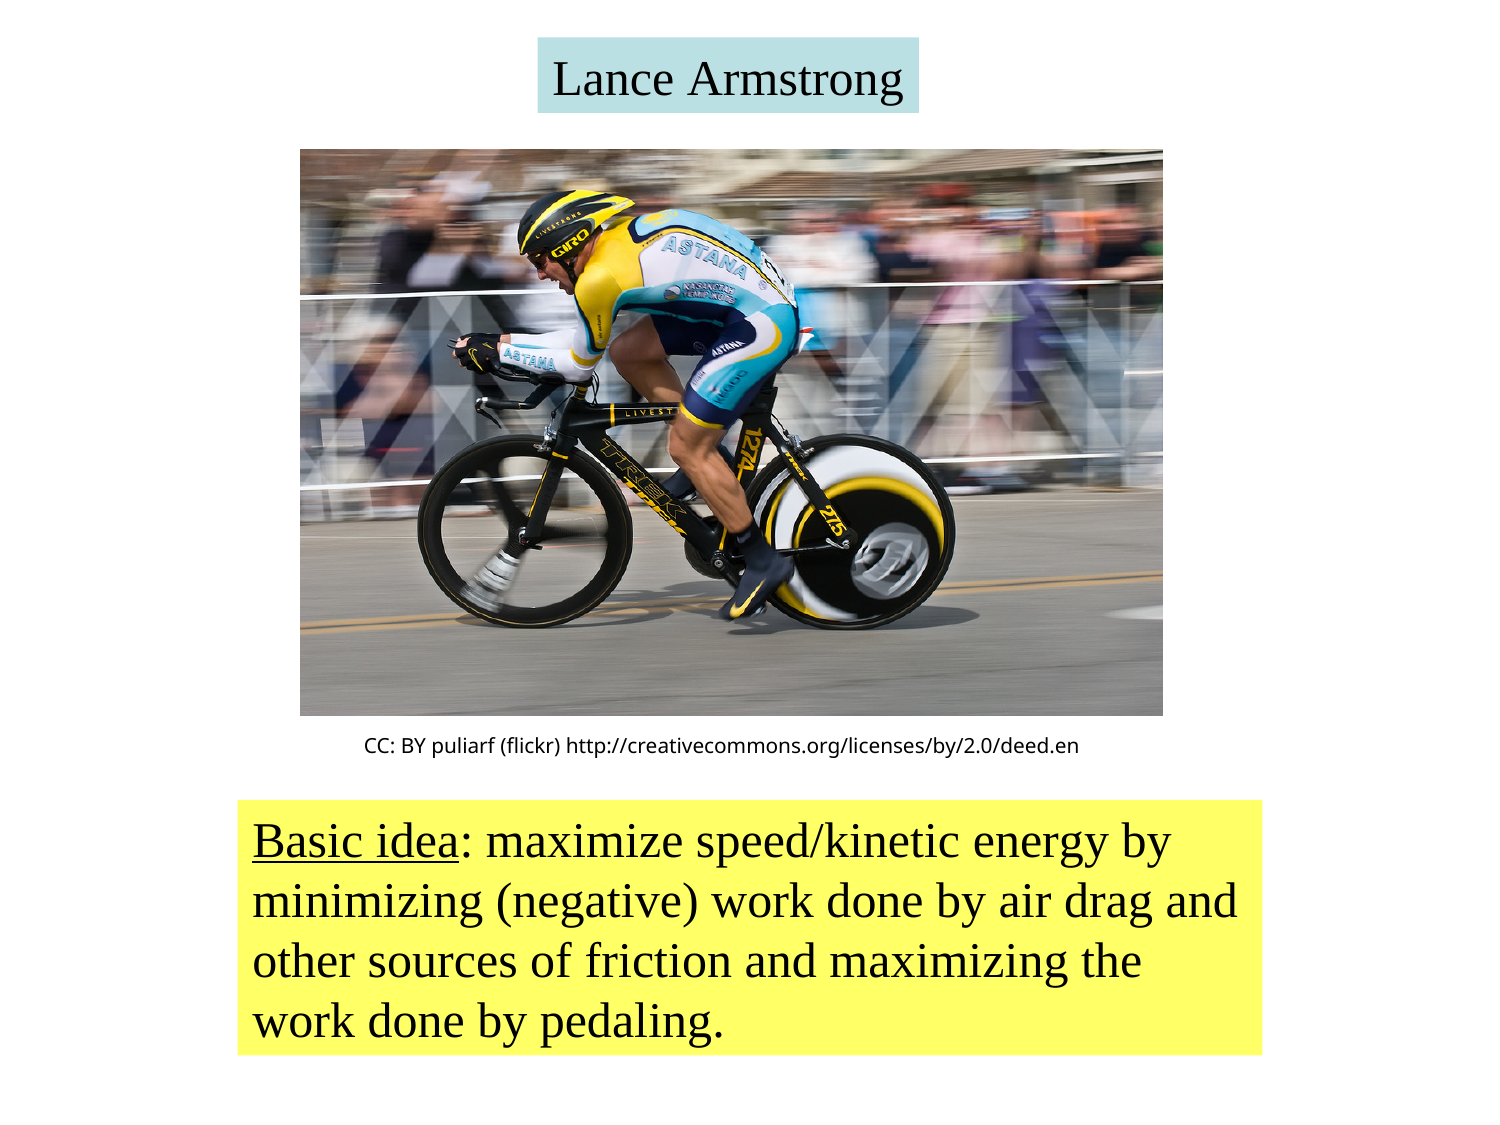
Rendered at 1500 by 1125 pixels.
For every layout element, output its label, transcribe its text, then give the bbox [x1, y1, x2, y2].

text_box CC: BY puliarf (flickr) http://creativecommons.org/licenses/by/2.0/deed.en [348, 725, 1095, 766]
picture [300, 149, 1163, 716]
text_box Basic idea: maximize speed/kinetic energy by minimizing (negative) work done by air drag and other sources of friction and maximizing the work done by pedaling. [237, 799, 1263, 1056]
text_box Lance Armstrong [537, 37, 919, 113]
